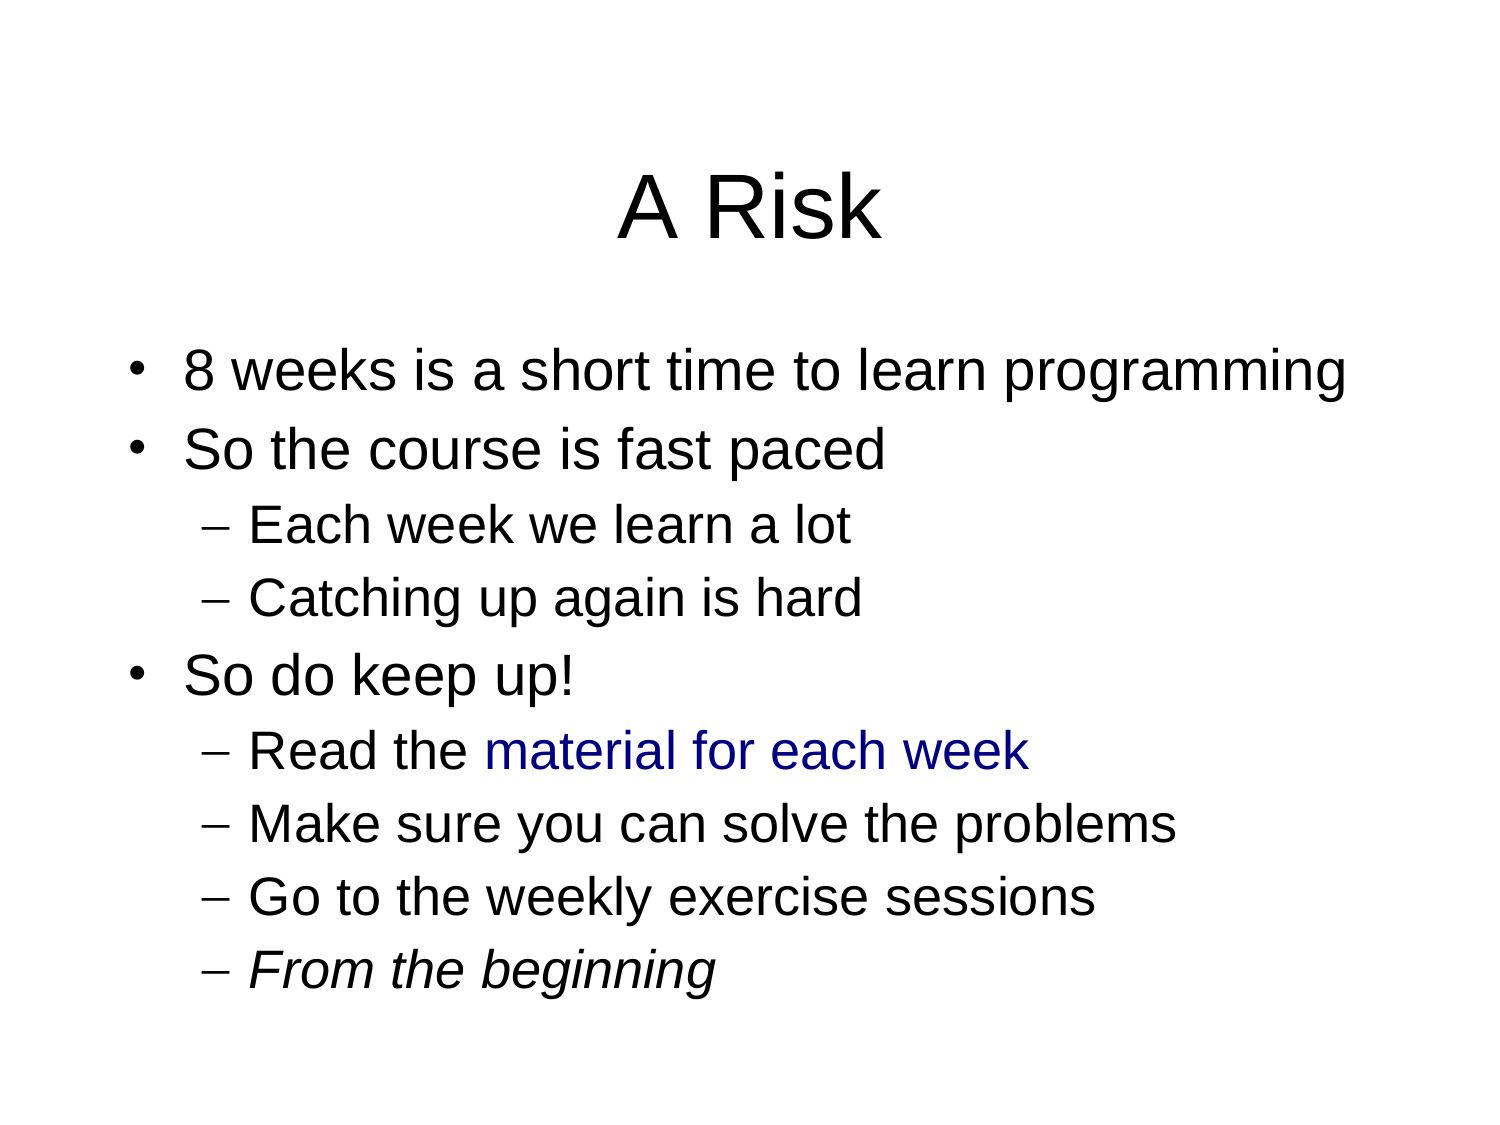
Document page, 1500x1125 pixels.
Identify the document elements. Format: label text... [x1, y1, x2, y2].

list 8 weeks is a short time to learn programming So the course is fast paced Each week we learn a lot Catching up again is hard So do keep up! Read the material for each week Make sure you can solve the problems Go to the weekly exercise sessions From the beginning [112, 332, 1388, 1125]
title A Risk [112, 107, 1388, 296]
